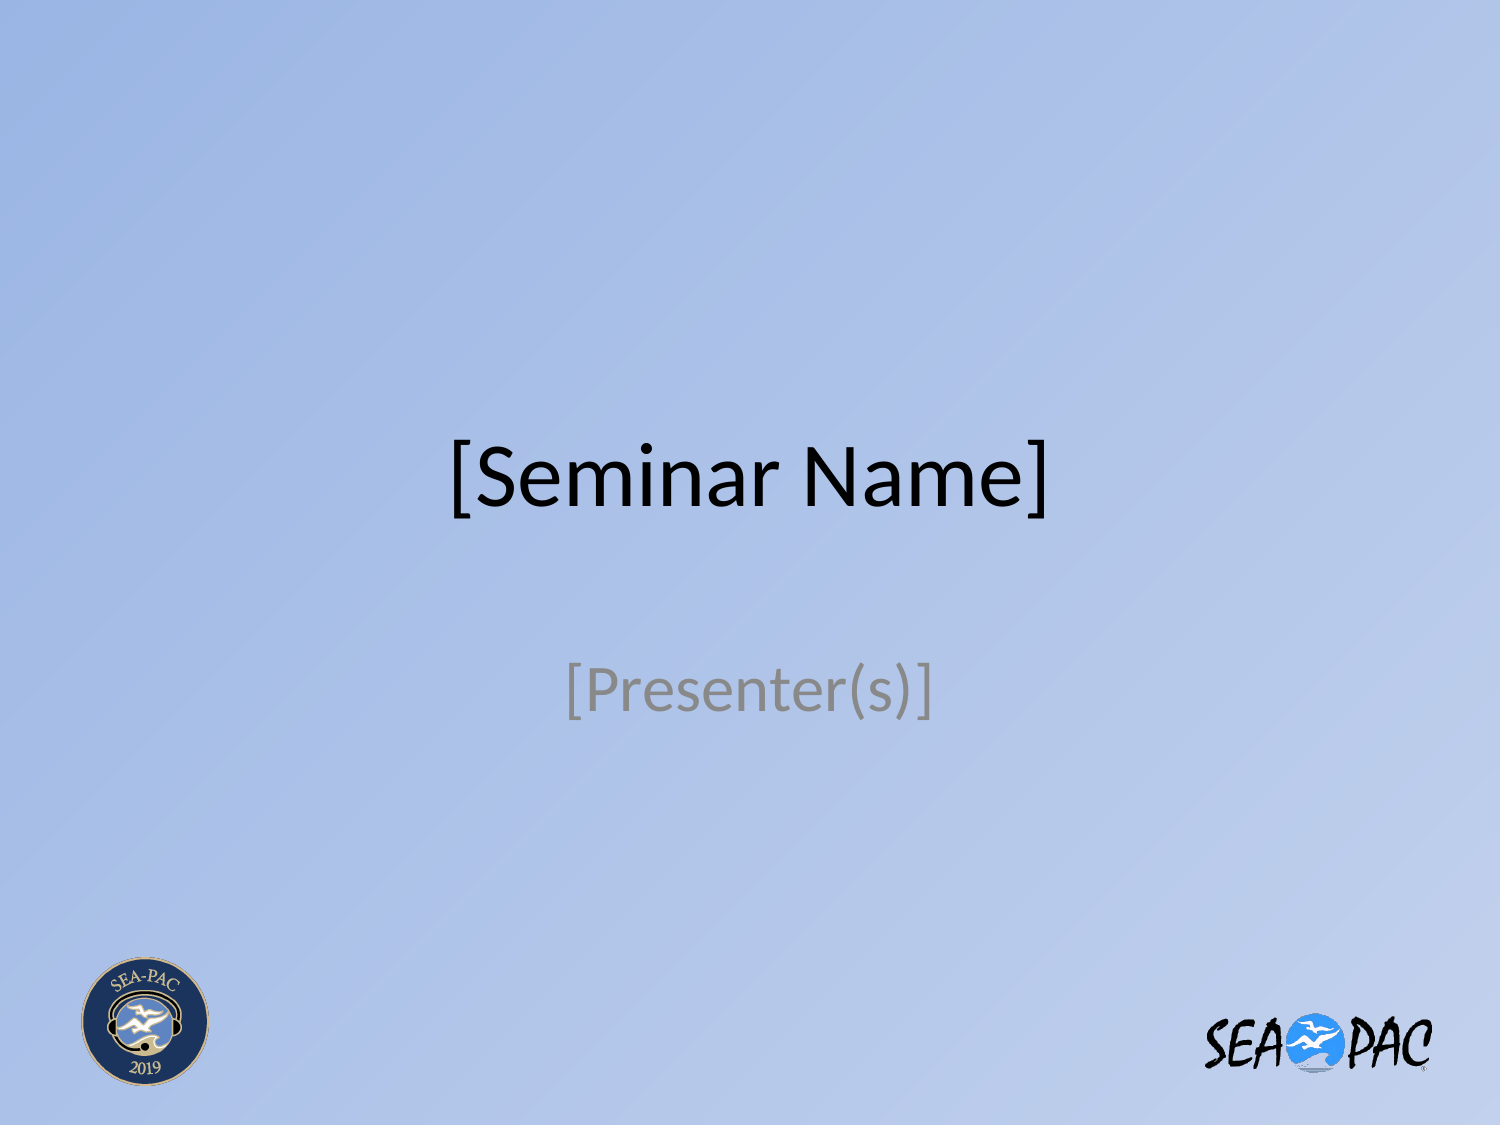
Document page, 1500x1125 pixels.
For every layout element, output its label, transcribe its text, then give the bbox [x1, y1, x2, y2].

title [Seminar Name] [112, 349, 1388, 591]
subtitle [Presenter(s)] [225, 637, 1276, 925]
